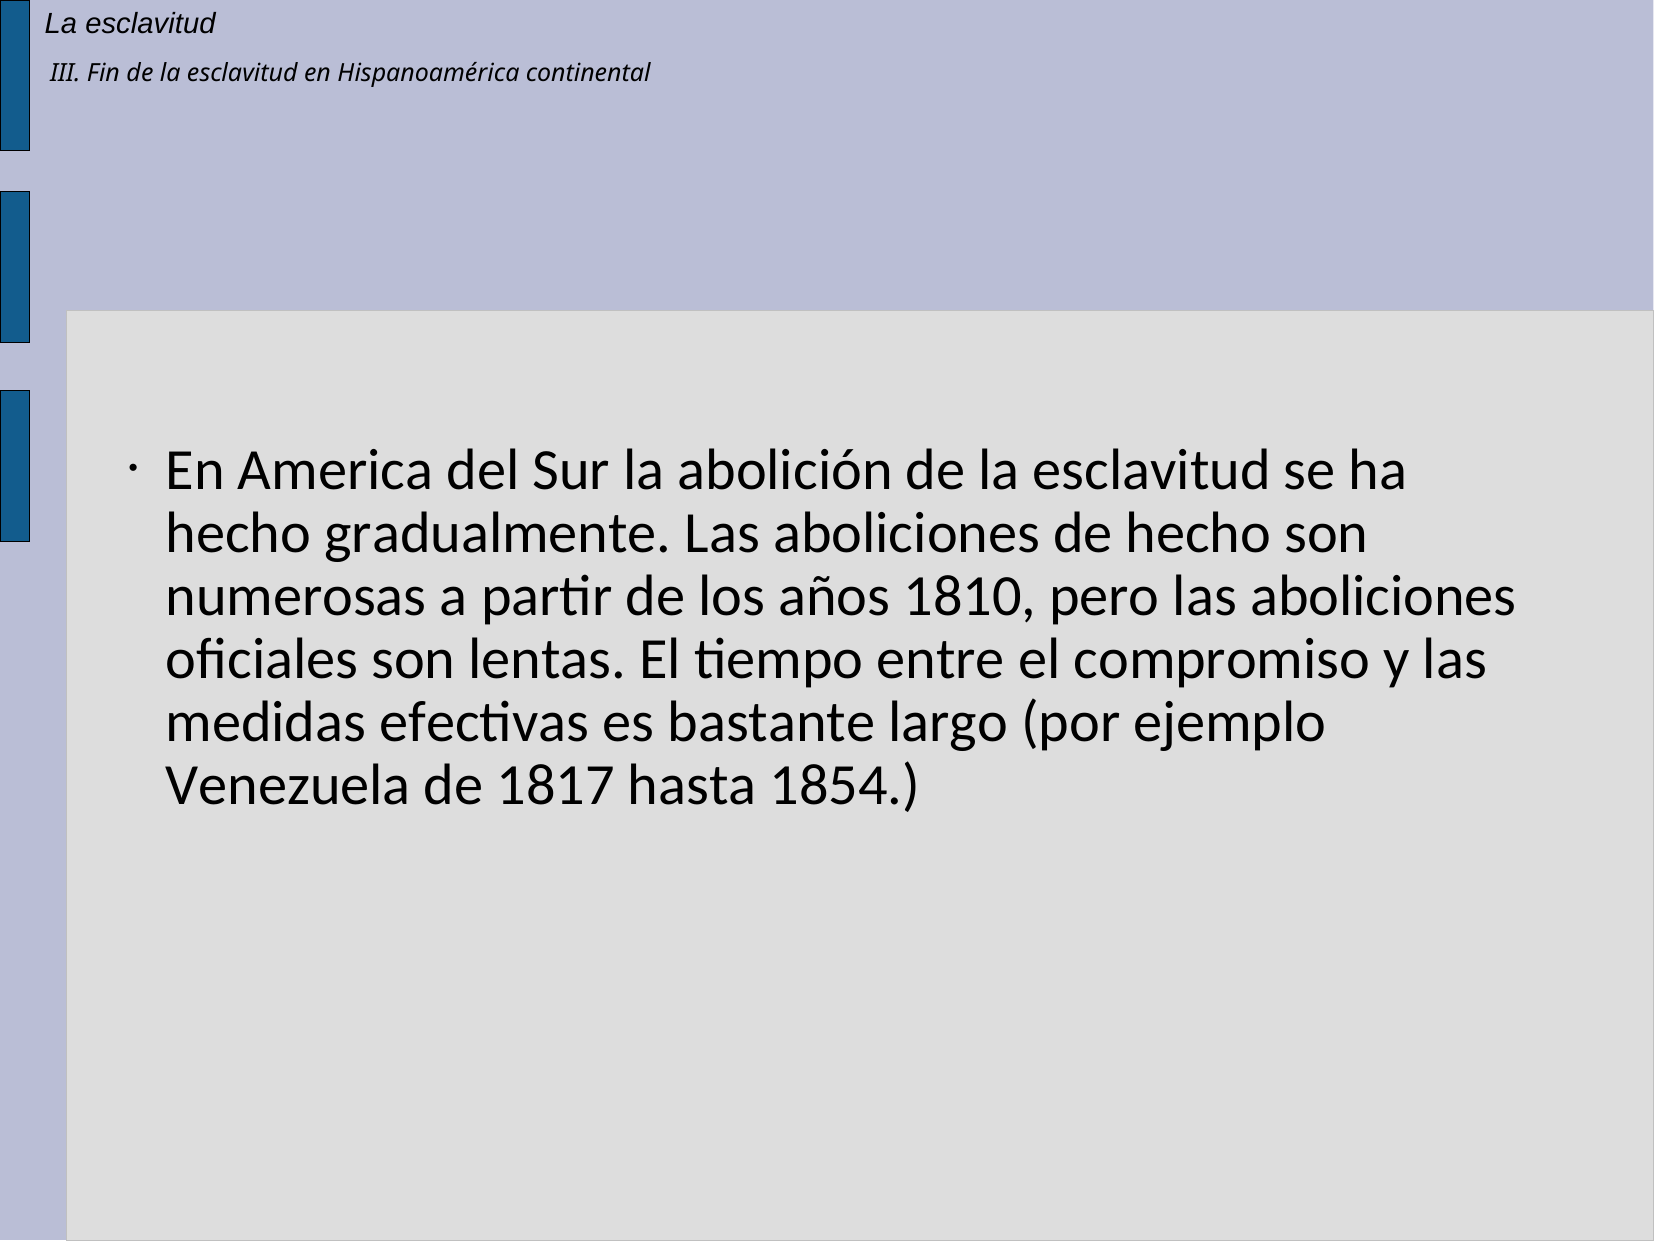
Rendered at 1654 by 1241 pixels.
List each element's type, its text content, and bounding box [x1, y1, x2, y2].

text_box III. Fin de la esclavitud en Hispanoamérica continental [35, 47, 745, 88]
list En America del Sur la abolición de la esclavitud se ha hecho gradualmente. Las aboliciones de hecho son numerosas a partir de los años 1810, pero las aboliciones oficiales son lentas. El tiempo entre el compromiso y las medidas efectivas es bastante largo (por ejemplo Venezuela de 1817 hasta 1854.) [113, 431, 1540, 1117]
